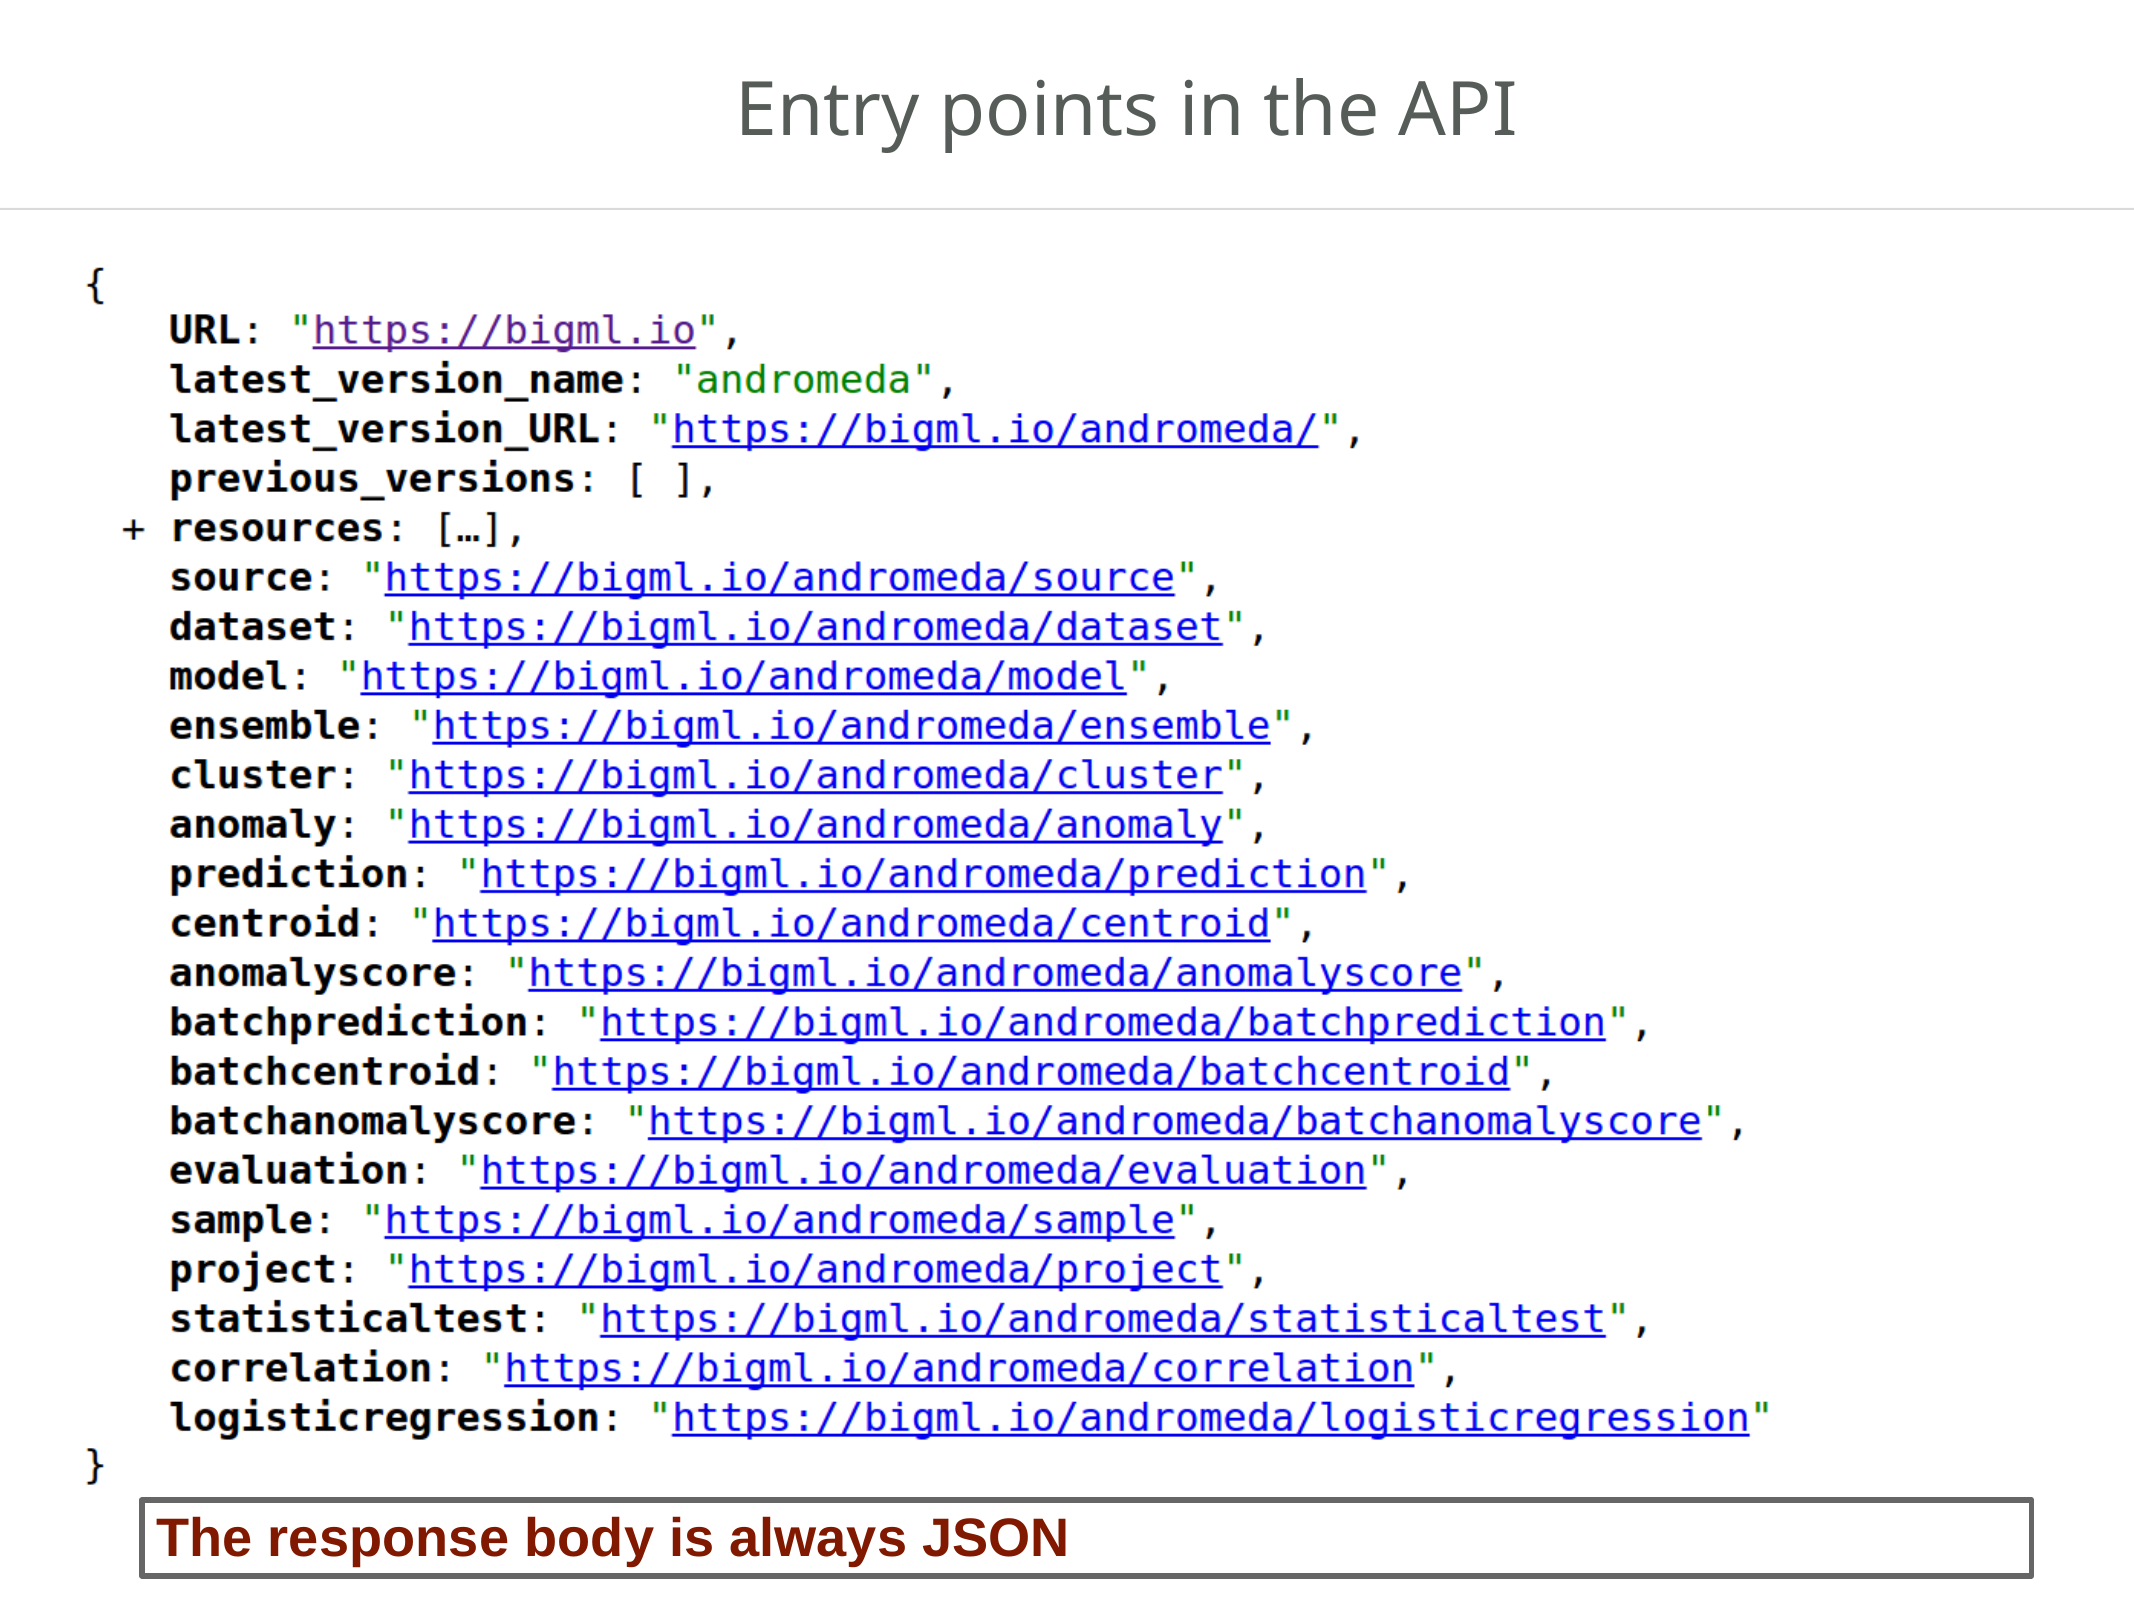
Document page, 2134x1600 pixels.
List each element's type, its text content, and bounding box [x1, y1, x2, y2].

picture [82, 255, 1808, 1560]
title Entry points in the API [216, 3, 2038, 209]
text_box The response body is always JSON [141, 1500, 2032, 1576]
